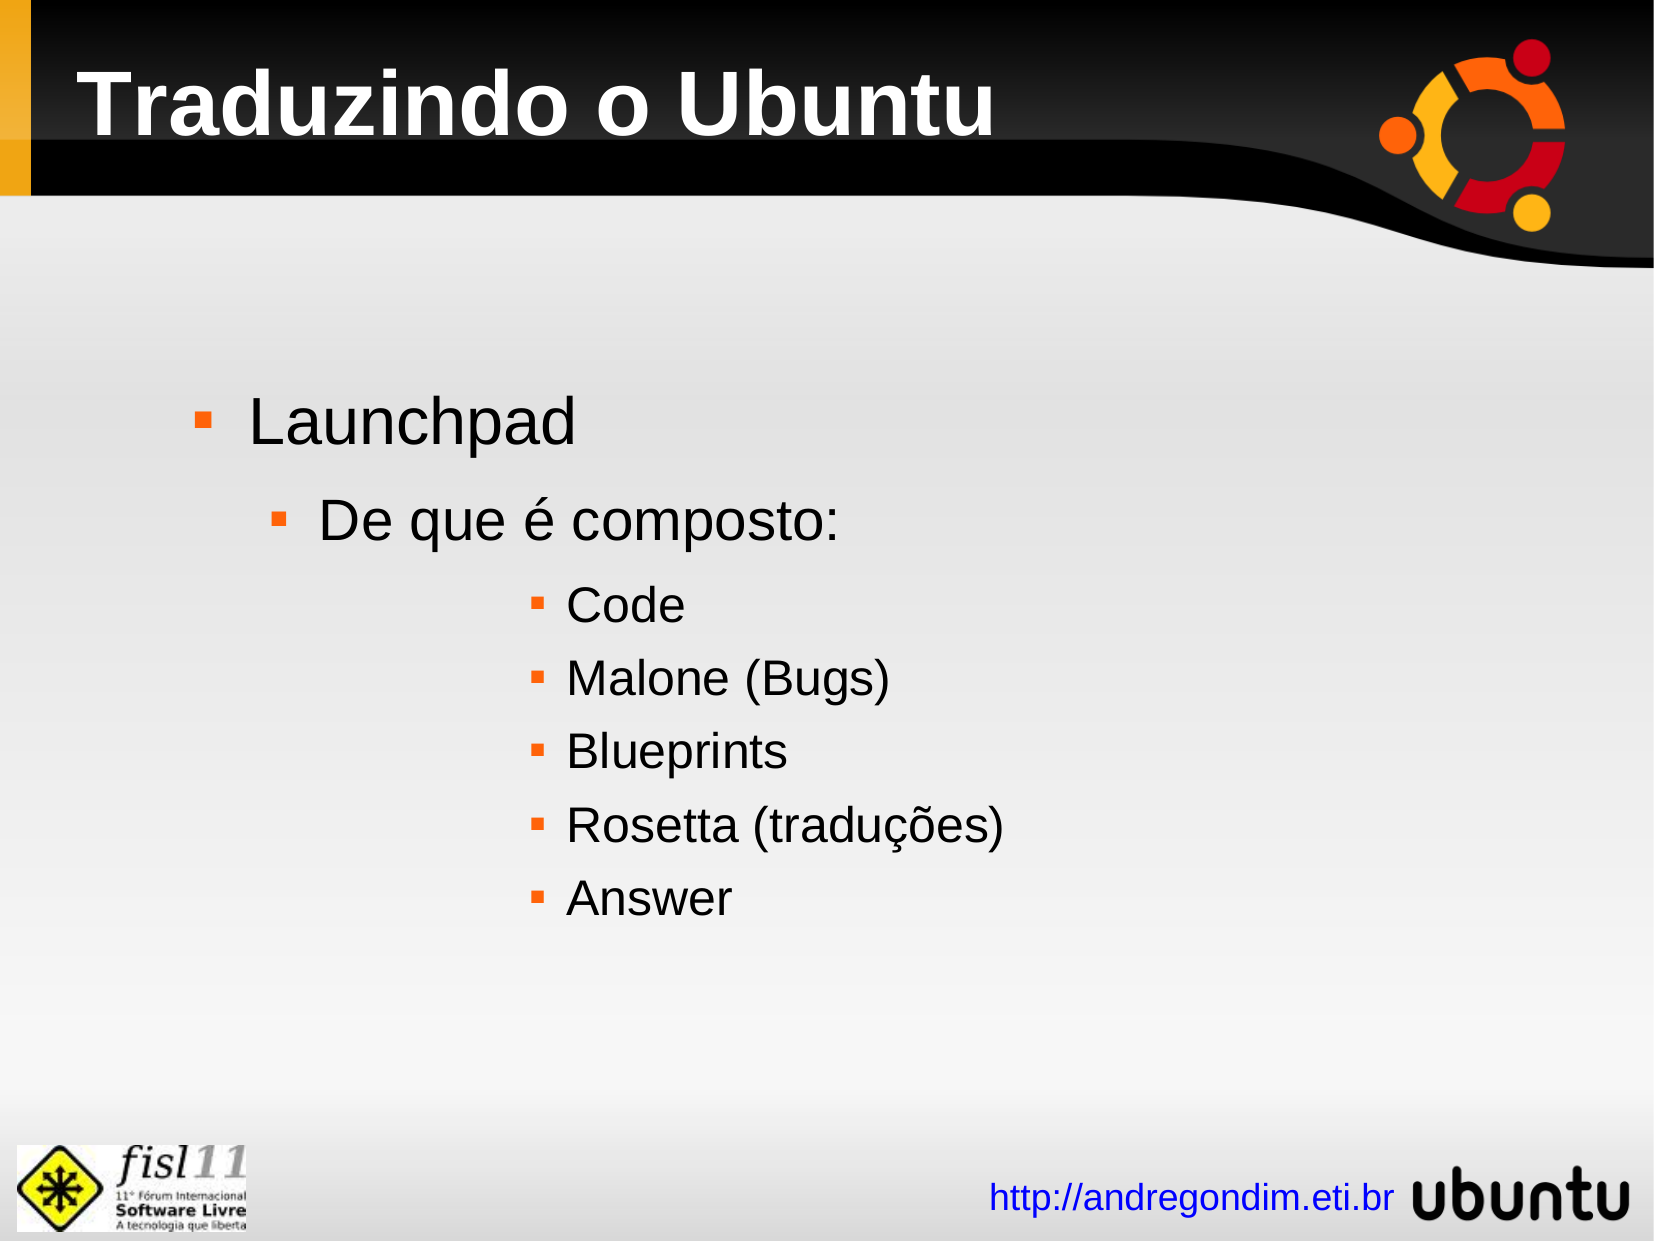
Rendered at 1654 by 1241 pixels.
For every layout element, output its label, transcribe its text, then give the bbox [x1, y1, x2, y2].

title Traduzindo o Ubuntu [76, 7, 1565, 200]
picture [1245, 1192, 1255, 1208]
list Launchpad De que é composto: Code Malone (Bugs) Blueprints Rosetta (traduções) Answer [177, 383, 1654, 1188]
picture [0, 0, 1654, 1241]
picture [1129, 1192, 1139, 1208]
picture [1367, 1192, 1377, 1208]
